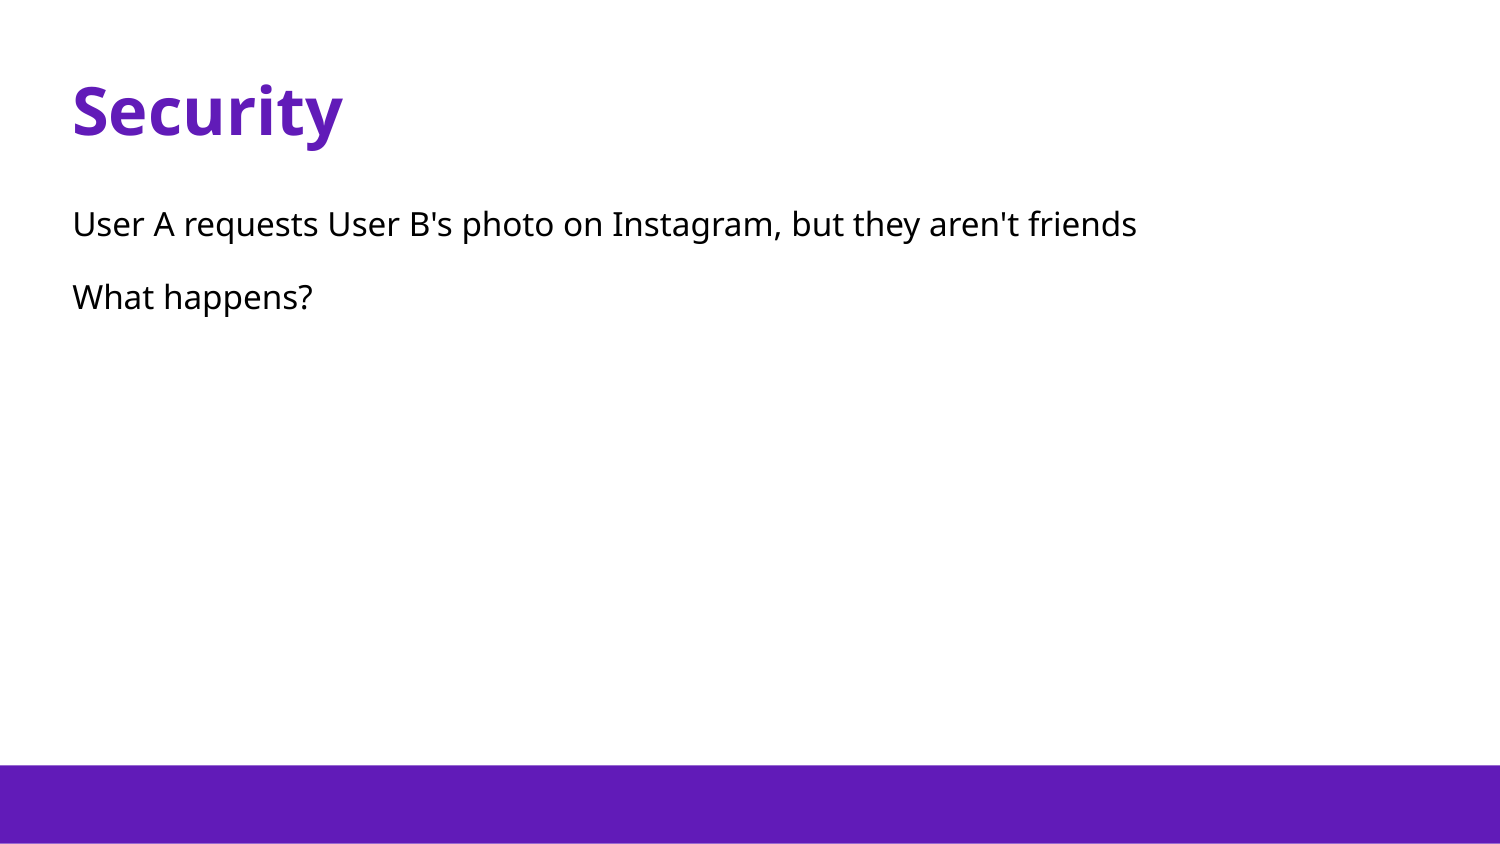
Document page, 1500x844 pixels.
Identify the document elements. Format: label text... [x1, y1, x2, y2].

title Security [57, 54, 1273, 164]
list User A requests User B's photo on Instagram, but they aren't friends What happens? [57, 188, 1273, 709]
